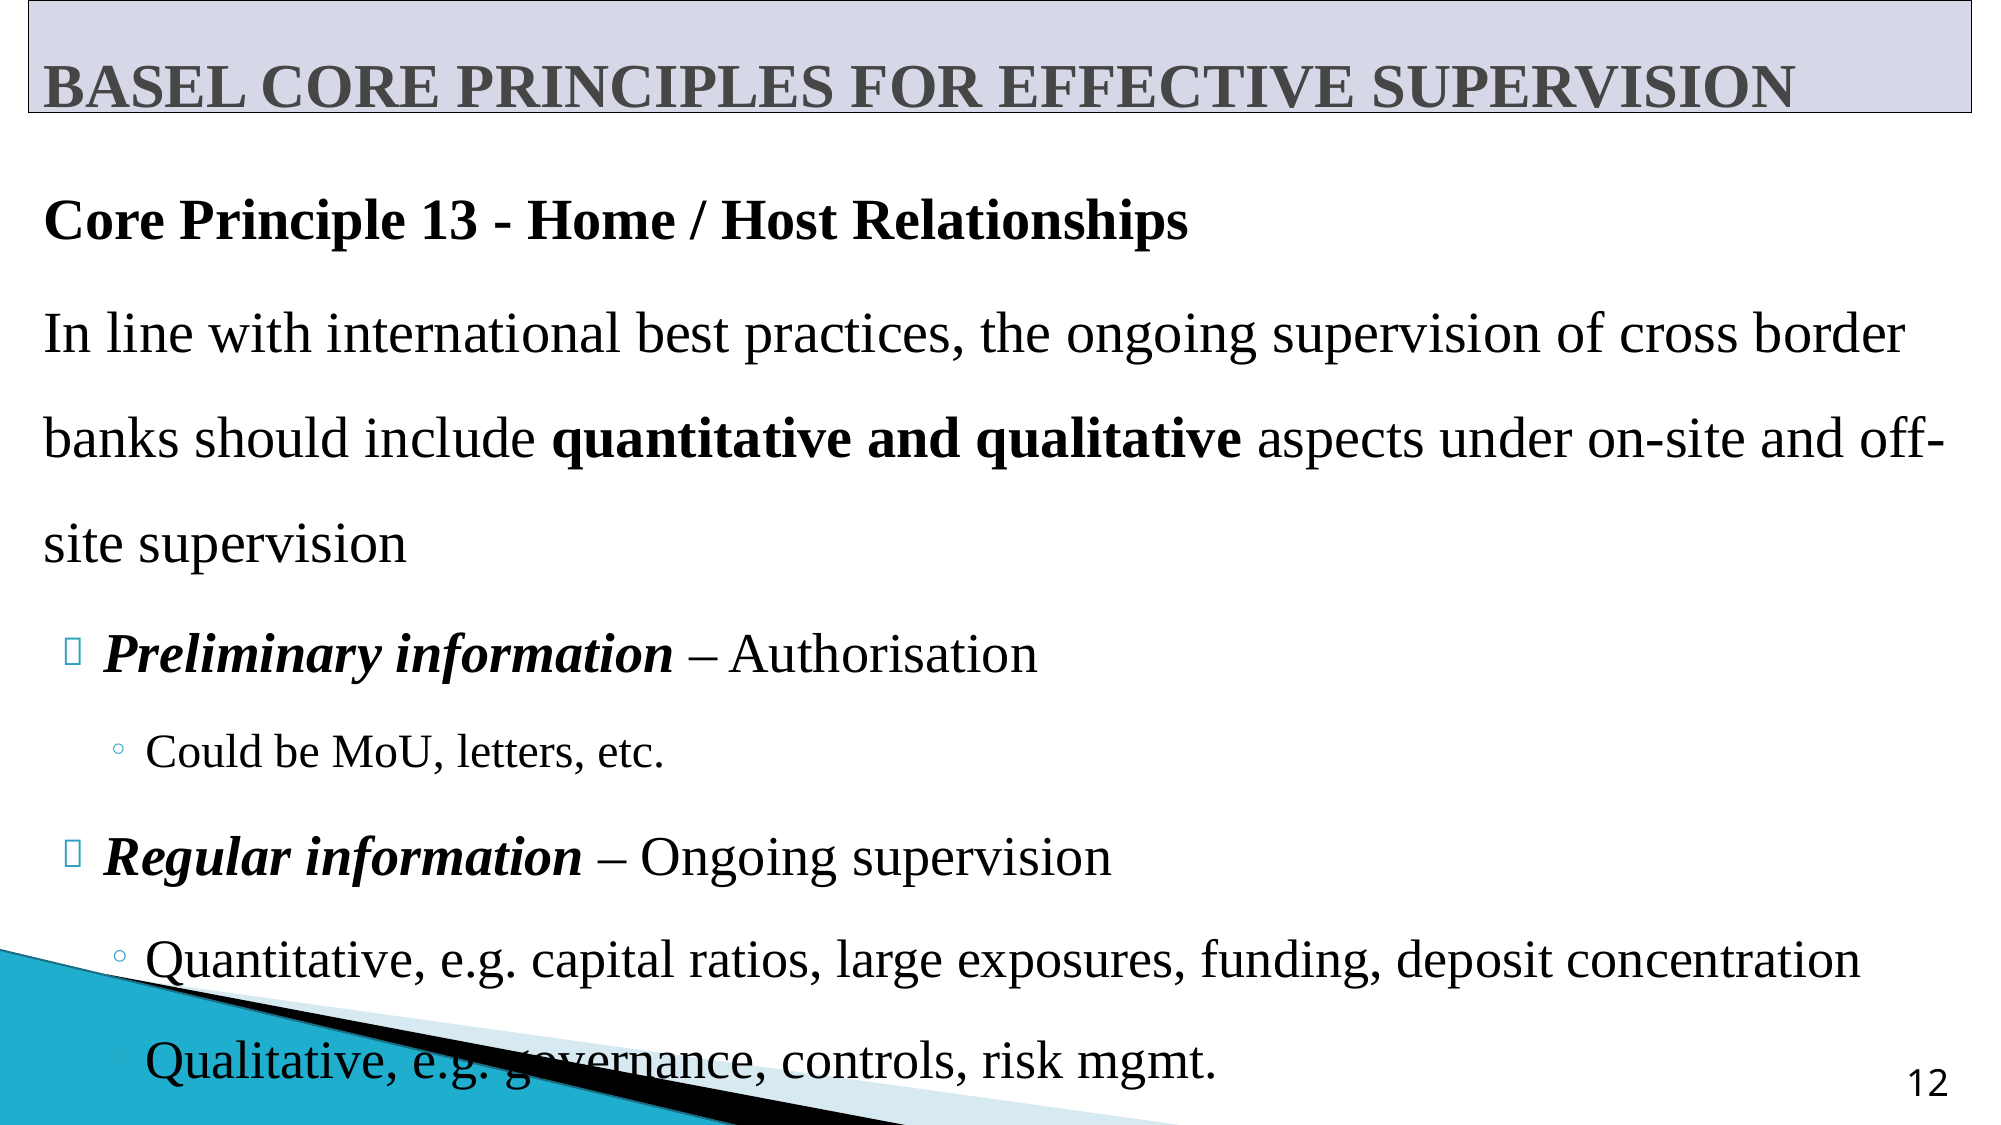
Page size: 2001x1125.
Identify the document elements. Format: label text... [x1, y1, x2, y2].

list Core Principle 13 - Home / Host Relationships In line with international best practices, the ongoing supervision of cross border banks should include quantitative and qualitative aspects under on-site and off-site supervision Preliminary information – Authorisation Could be MoU, letters, etc. Regular information – Ongoing supervision Quantitative, e.g. capital ratios, large exposures, funding, deposit concentration Qualitative, e.g. governance, controls, risk mgmt. Liabilities side of balance sheet - deposits Exceptional information – Crisis situation CONFIDENTIALITY of information is important. Principally, oversight of cross-border banks should be on a risk-based basis. [28, 138, 1972, 1112]
title BASEL CORE PRINCIPLES FOR EFFECTIVE SUPERVISION [28, 0, 1972, 113]
slide_number <numéro> [1891, 1051, 1972, 1112]
